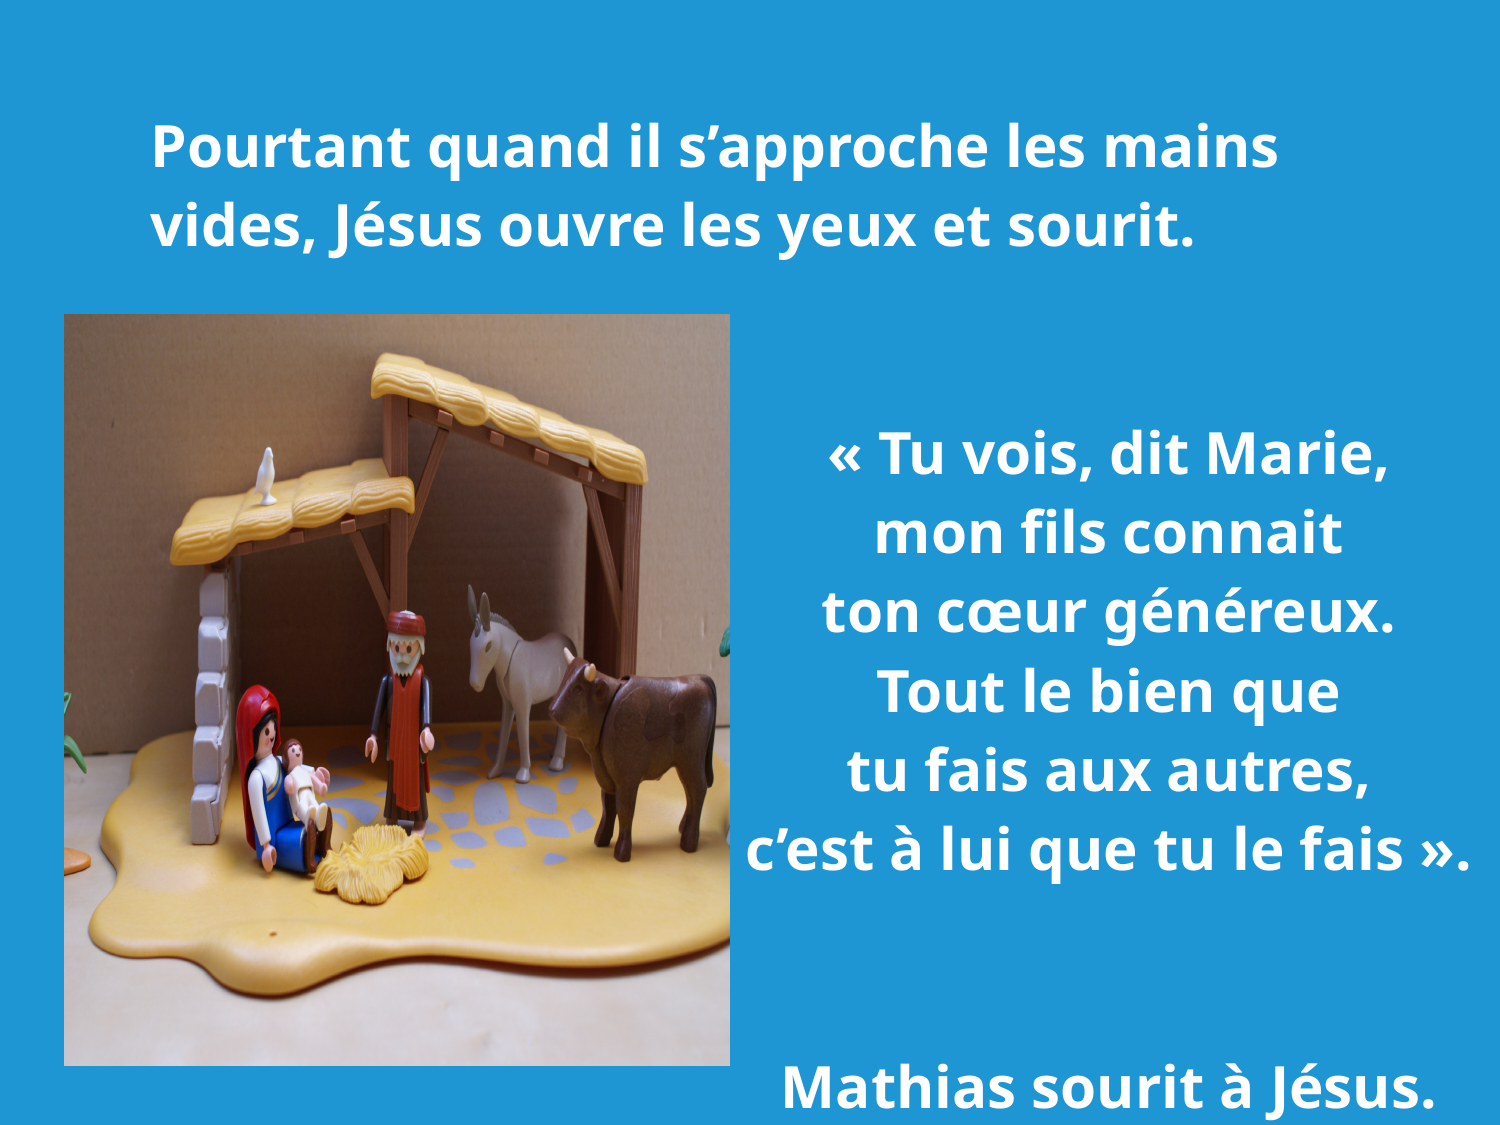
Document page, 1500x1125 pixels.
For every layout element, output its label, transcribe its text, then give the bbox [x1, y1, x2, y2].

text_box « Tu vois, dit Marie, mon fils connait ton cœur généreux. Tout le bien que tu fais aux autres, c’est à lui que tu le fais ». Mathias sourit à Jésus. [730, 397, 1488, 1125]
text_box Pourtant quand il s’approche les mains vides, Jésus ouvre les yeux et sourit. [135, 90, 1341, 272]
picture [64, 314, 730, 1066]
